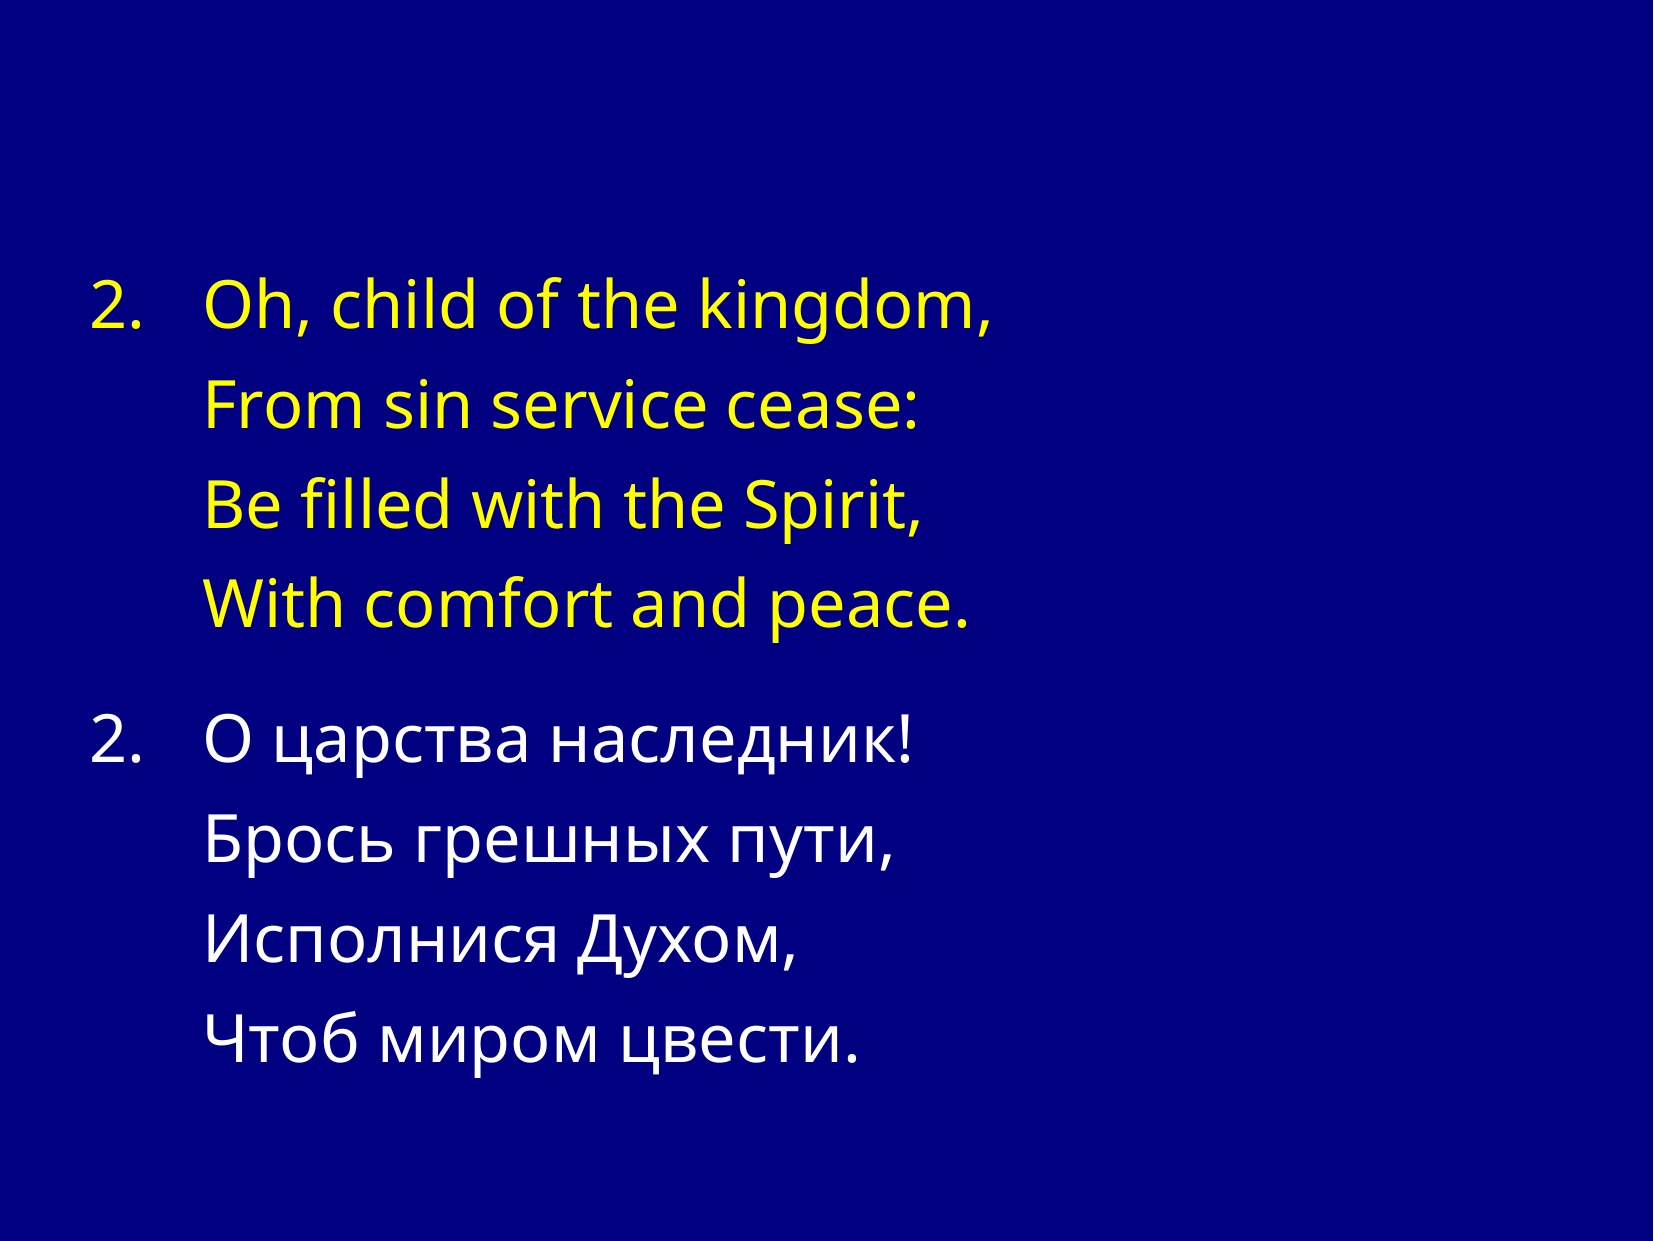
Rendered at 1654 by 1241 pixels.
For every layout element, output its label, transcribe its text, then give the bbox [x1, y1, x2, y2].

text_box 2. Oh, child of the kingdom, From sin service cease: Be filled with the Spirit, With comfort and peace. [75, 150, 1576, 638]
text_box 2. О царства наследник! Брось грешных пути, Исполнися Духом, Чтоб миром цвести. [75, 675, 1576, 1163]
